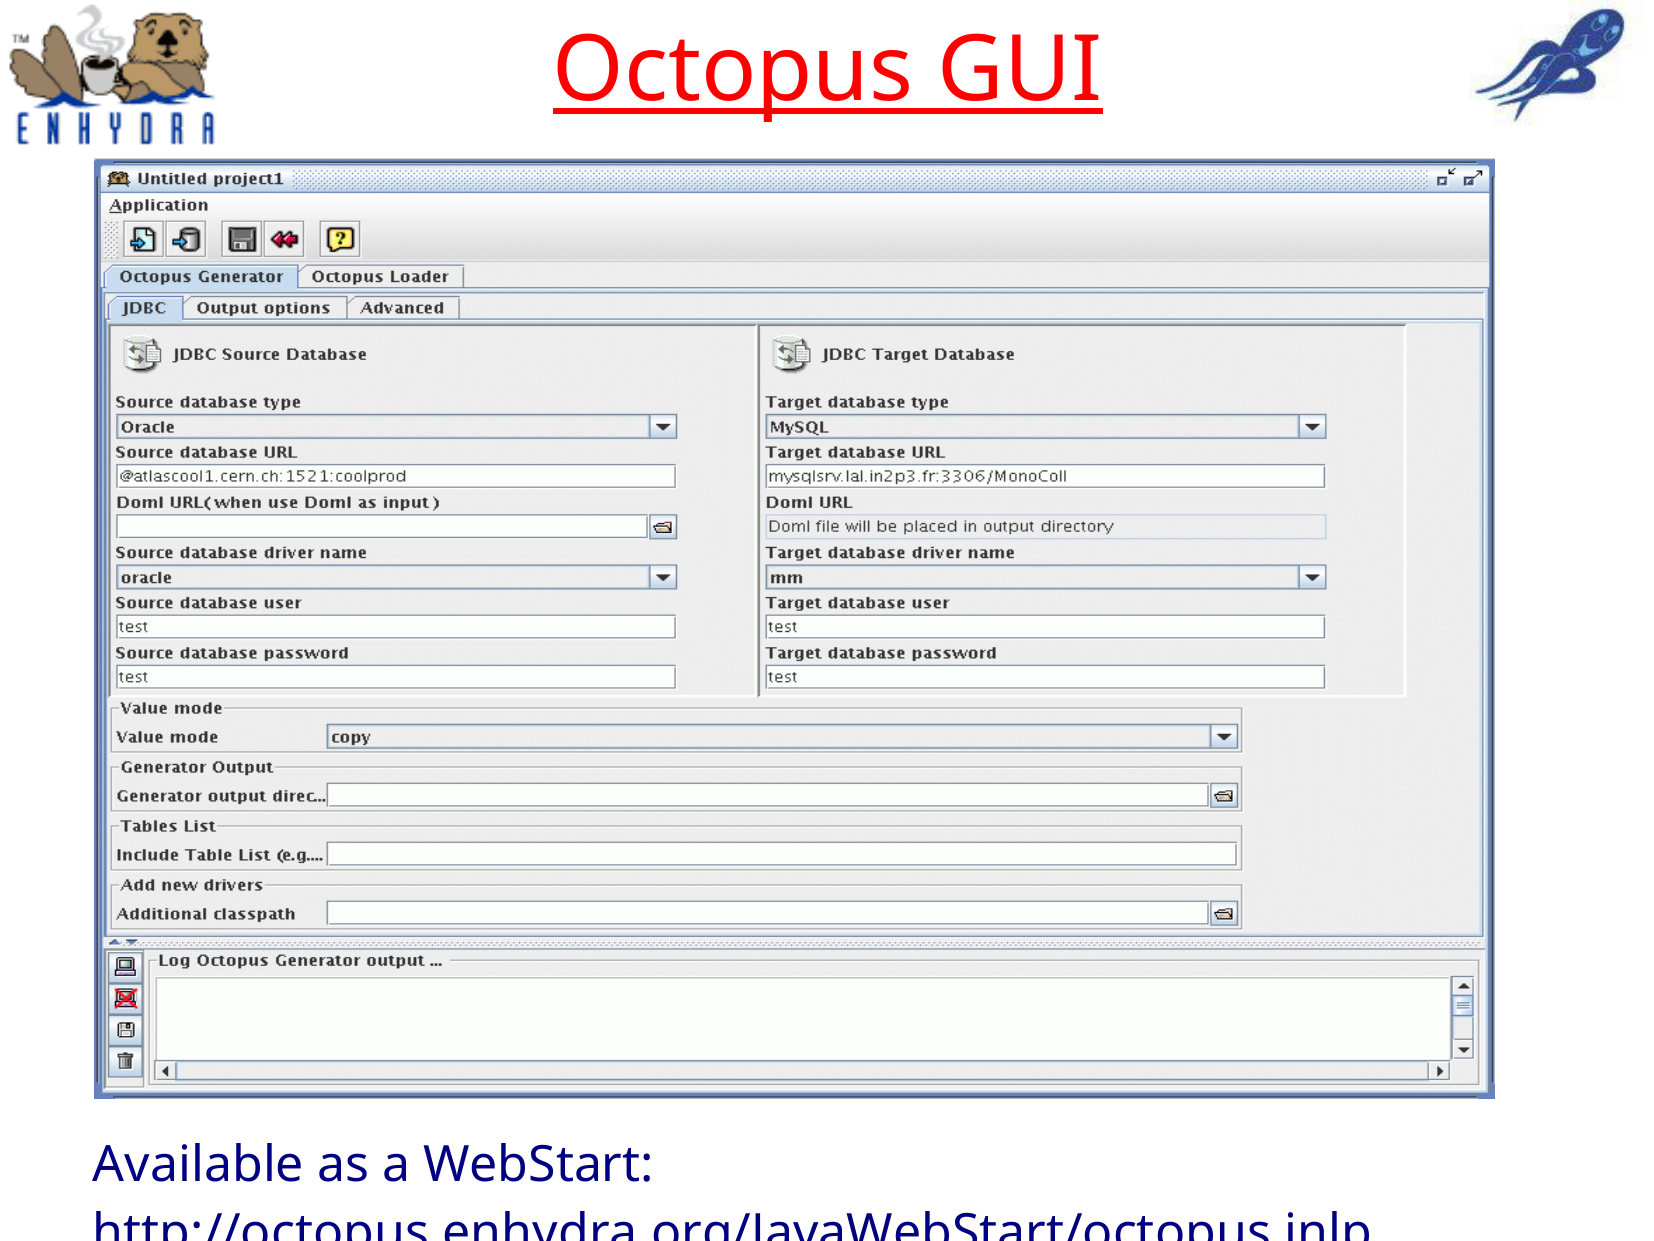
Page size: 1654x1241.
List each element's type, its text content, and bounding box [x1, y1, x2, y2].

text_box Available as a WebStart: http://octopus.enhydra.org/JavaWebStart/octopus.jnlp [92, 1127, 1543, 1204]
title Octopus GUI [121, 0, 1534, 267]
picture [94, 158, 1495, 1100]
picture [1469, 0, 1654, 130]
picture [0, 0, 226, 155]
